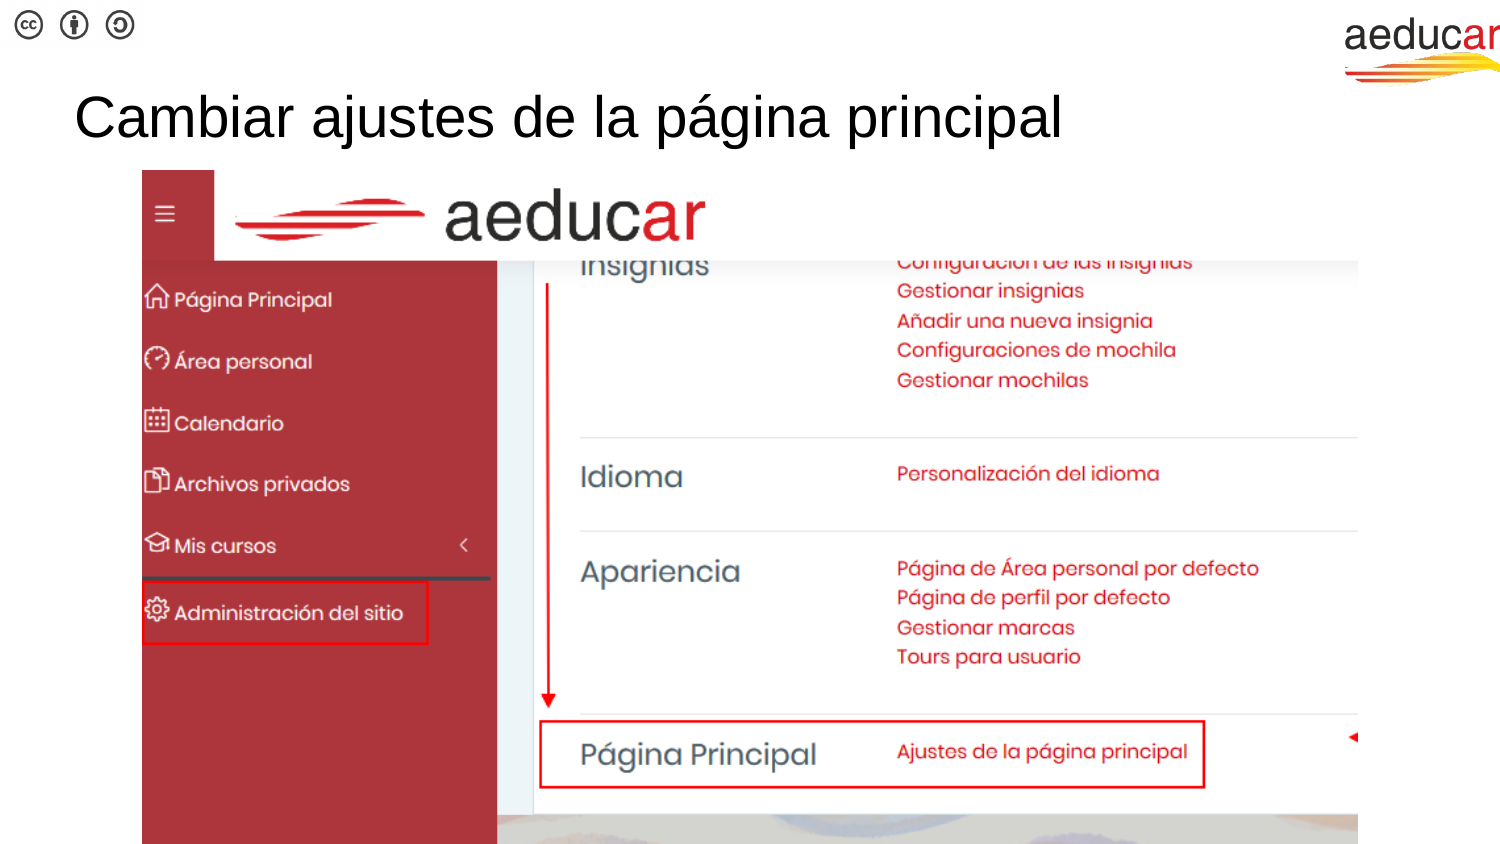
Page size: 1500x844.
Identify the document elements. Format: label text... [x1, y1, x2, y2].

title Cambiar ajustes de la página principal [59, 64, 1340, 159]
picture [0, 0, 146, 48]
picture [142, 170, 1358, 844]
picture [1344, 0, 1500, 104]
